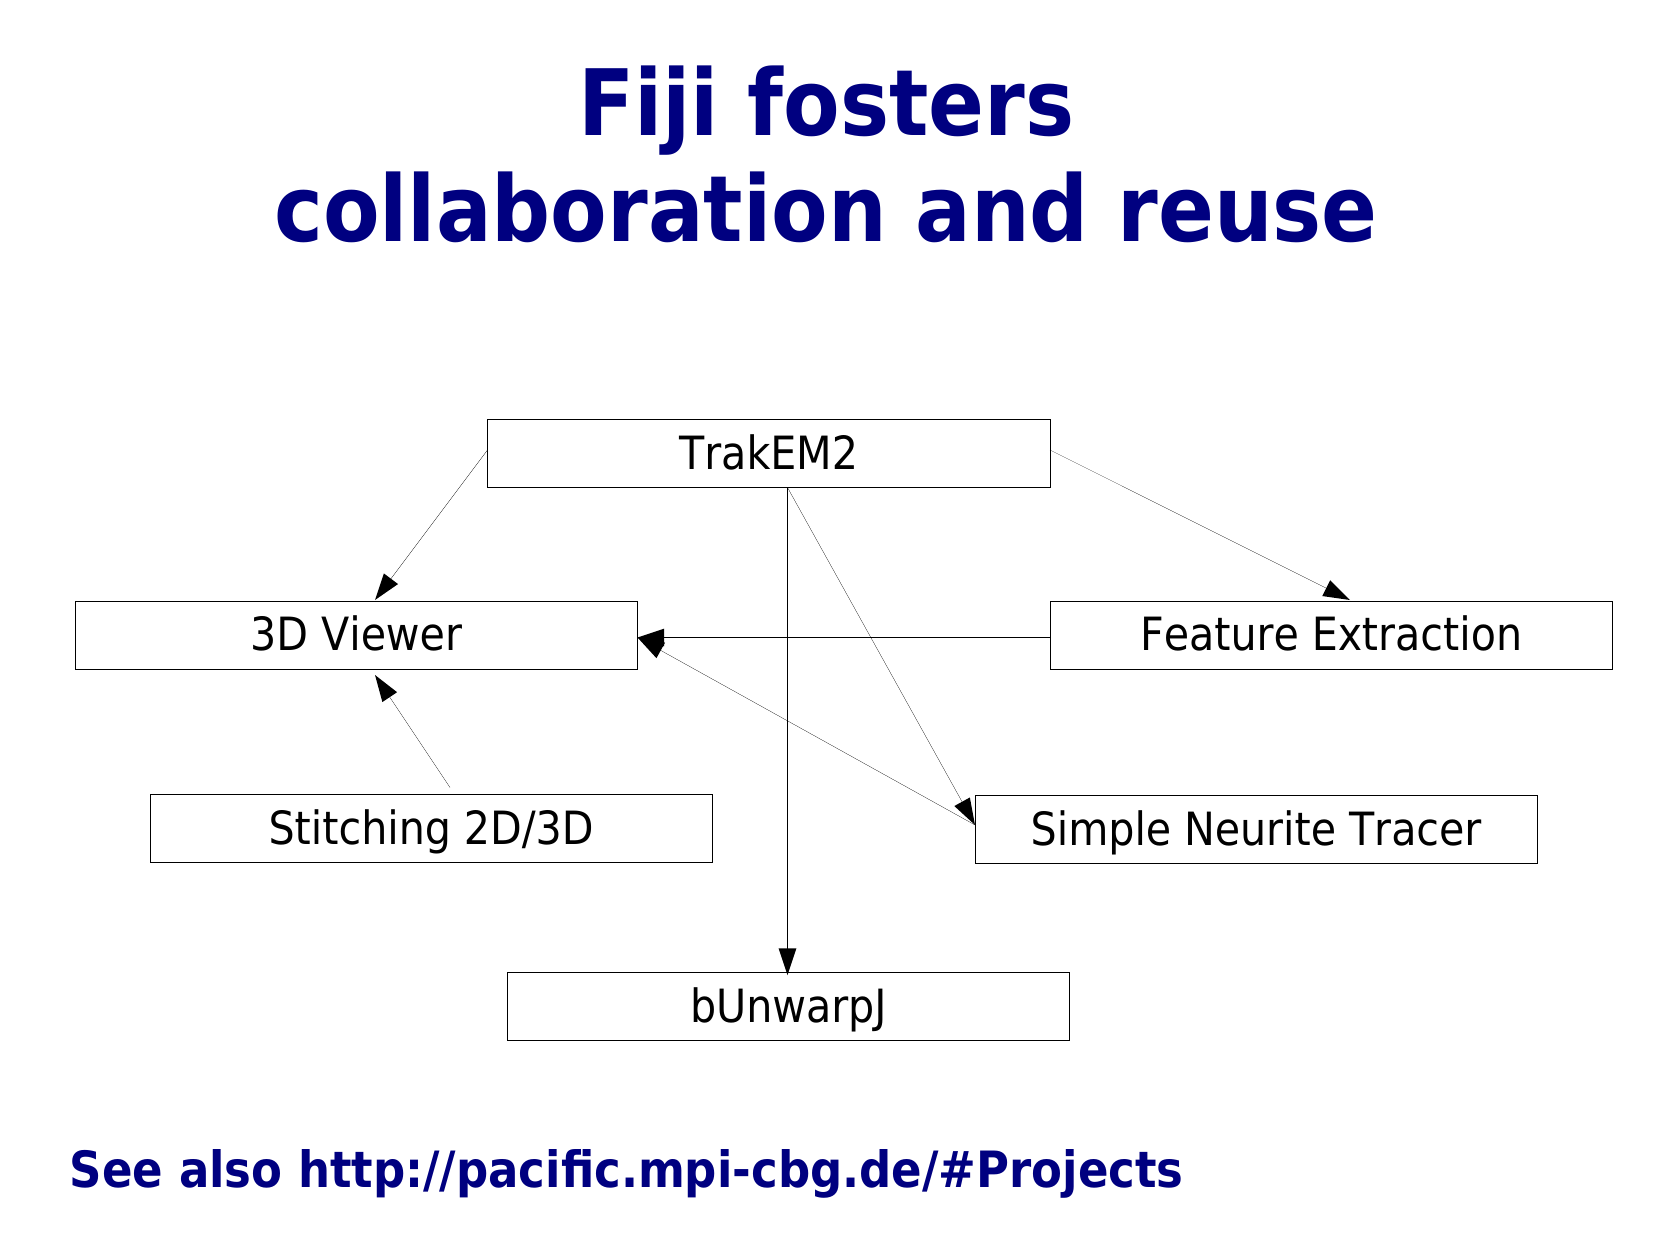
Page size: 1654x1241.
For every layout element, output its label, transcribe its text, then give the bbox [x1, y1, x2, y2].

text_box Feature Extraction [1050, 601, 1613, 670]
text_box TrakEM2 [487, 419, 1051, 488]
text_box Simple Neurite Tracer [975, 795, 1538, 864]
text_box Stitching 2D/3D [150, 794, 713, 863]
text_box 3D Viewer [75, 601, 638, 670]
title Fiji fosters collaboration and reuse [82, 49, 1571, 264]
text_box bUnwarpJ [507, 972, 1070, 1041]
text_box See also http://pacific.mpi-cbg.de/#Projects [37, 1133, 1432, 1207]
